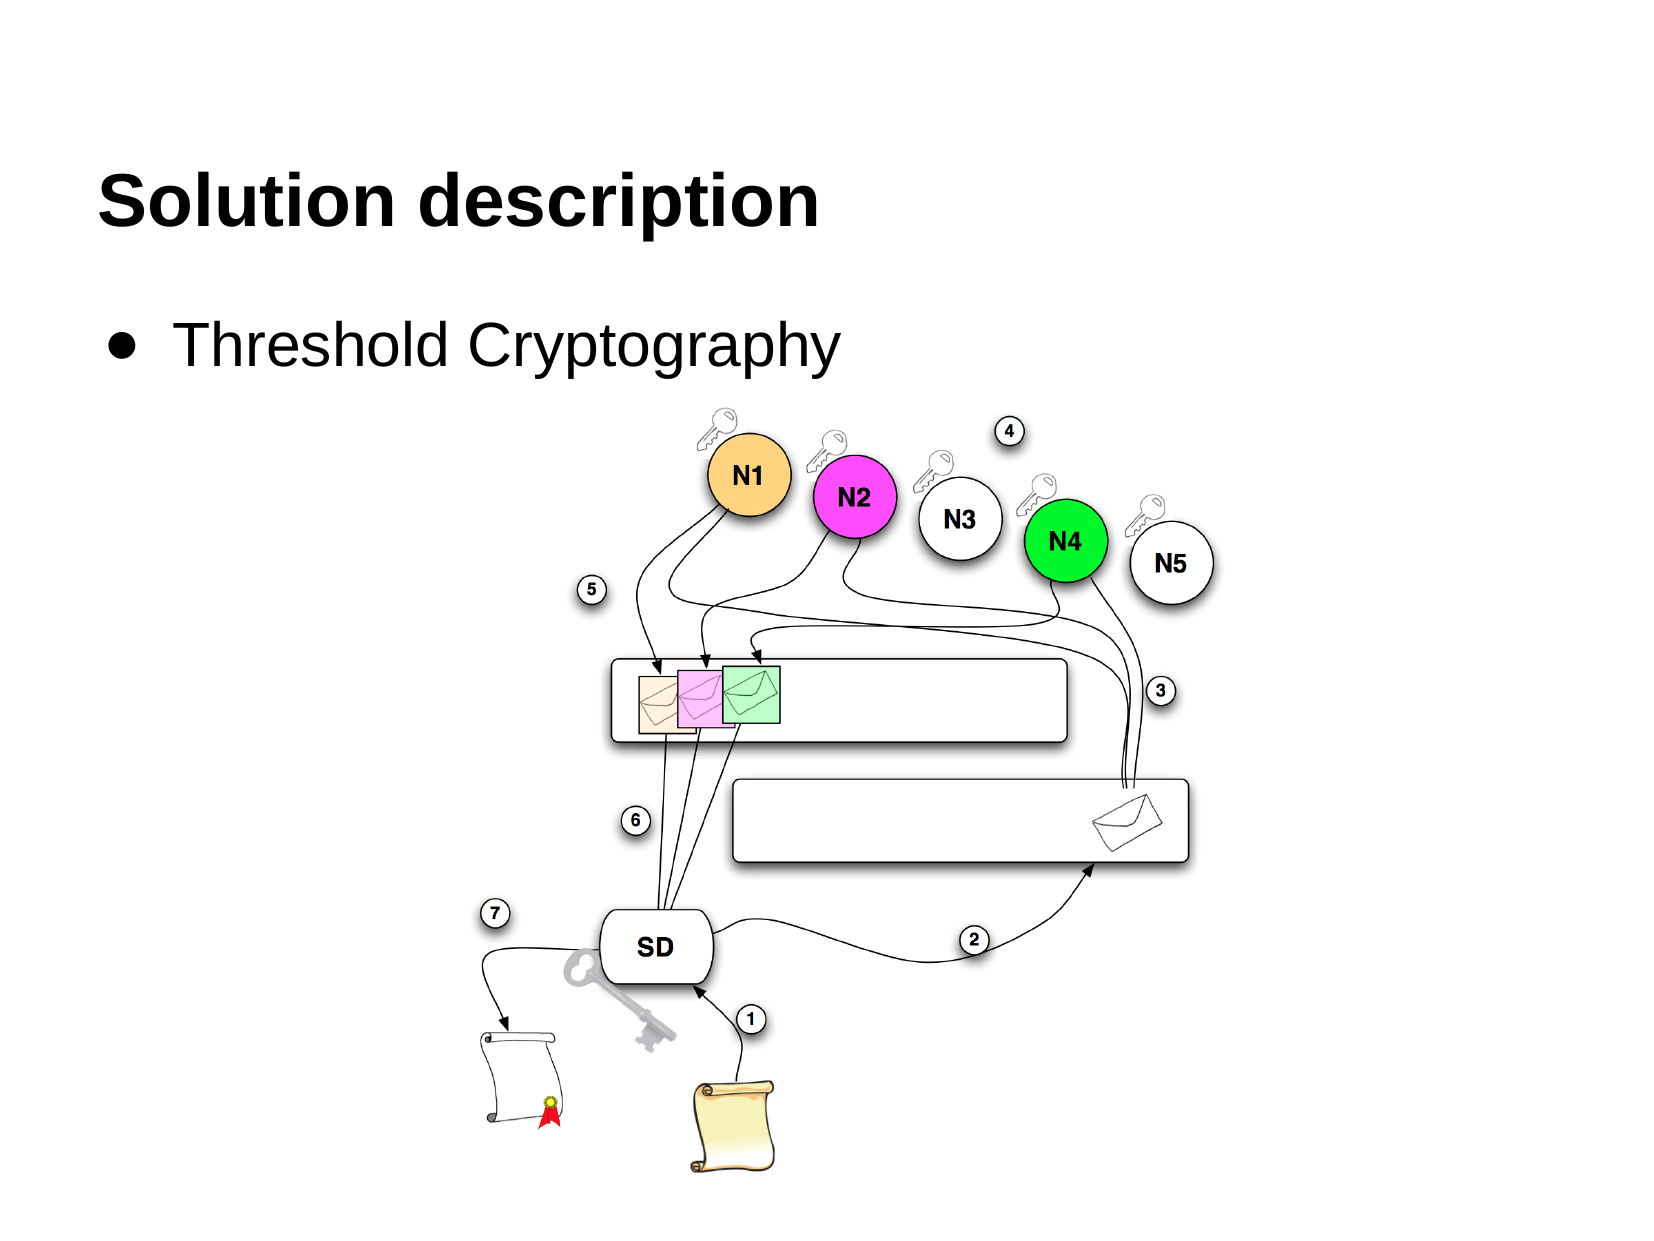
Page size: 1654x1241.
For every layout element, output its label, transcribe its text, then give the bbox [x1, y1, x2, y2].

title Solution description [82, 49, 1571, 257]
list Threshold Cryptography [82, 289, 1198, 497]
picture [428, 394, 1226, 1193]
